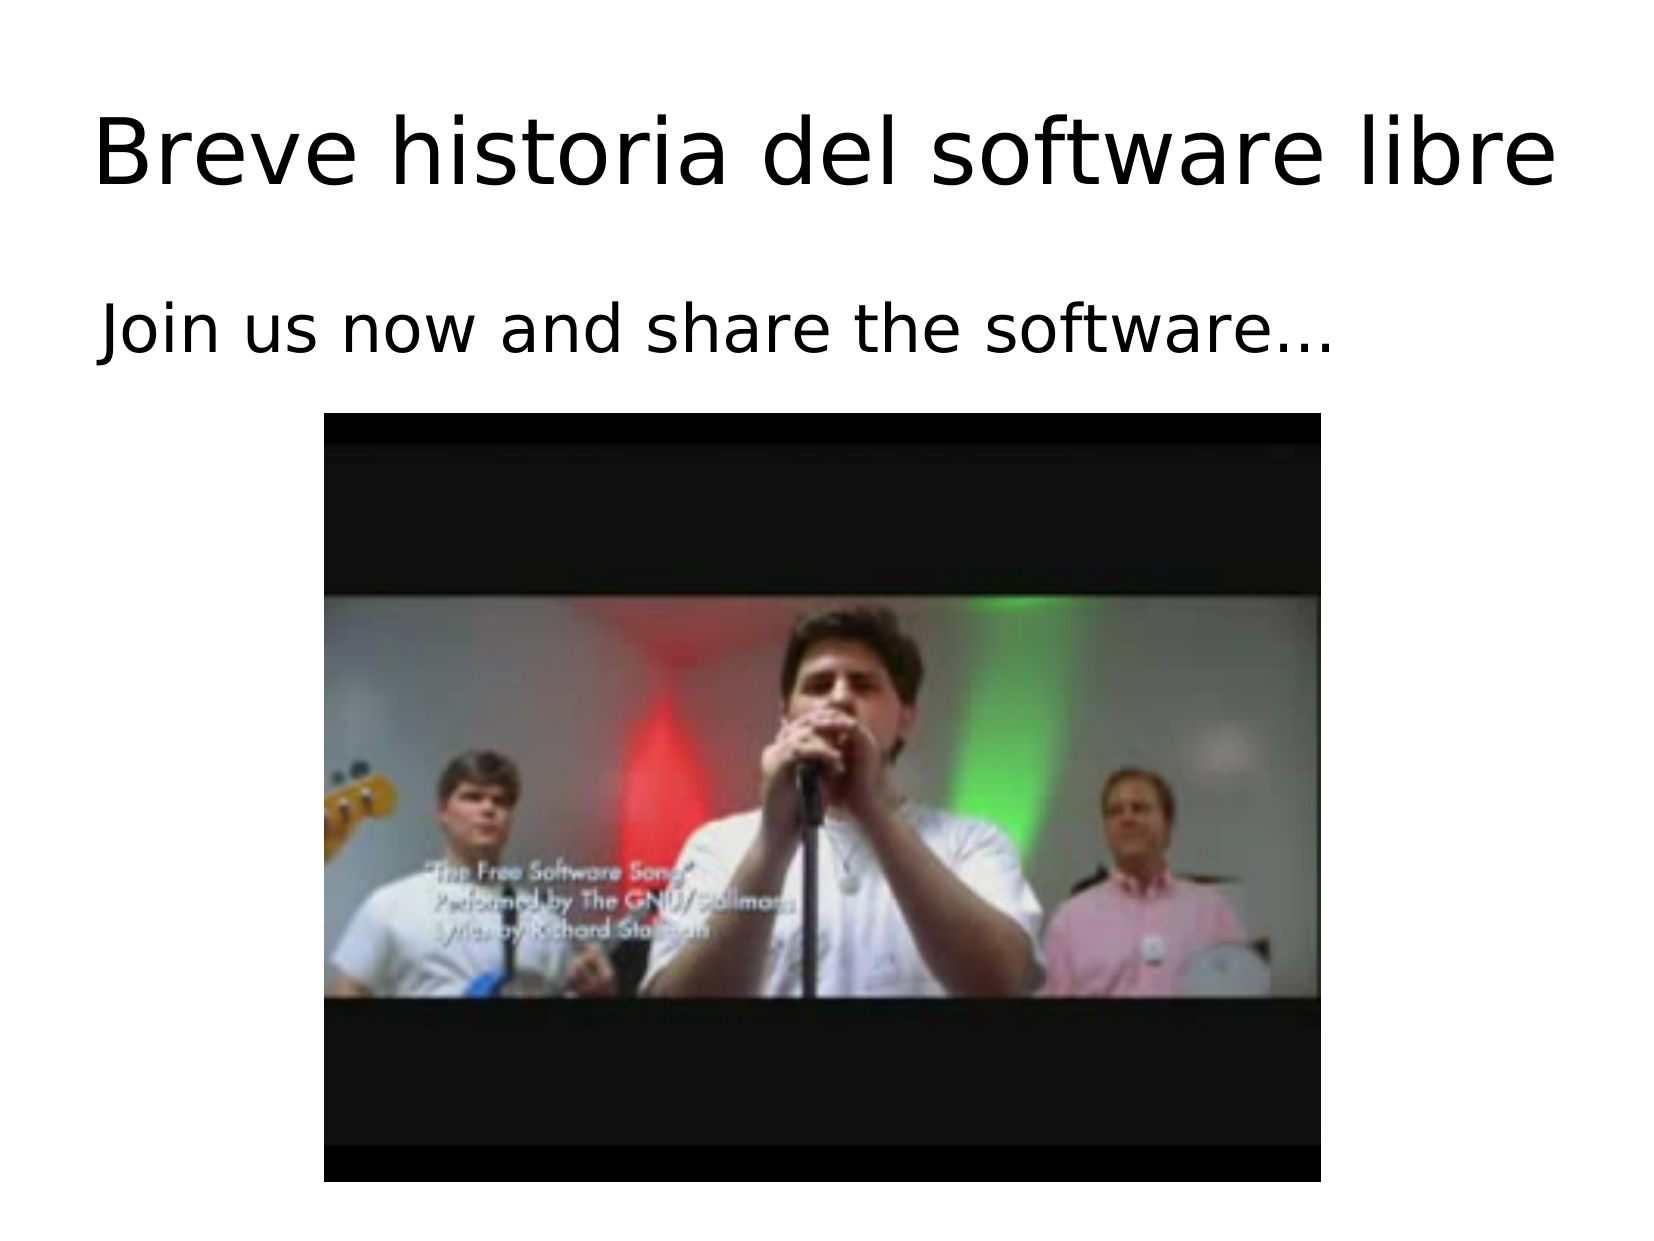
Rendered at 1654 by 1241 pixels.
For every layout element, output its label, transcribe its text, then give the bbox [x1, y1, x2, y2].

list Join us now and share the software... [82, 290, 1565, 1094]
title Breve historia del software libre [82, 56, 1571, 250]
picture [324, 413, 1321, 1182]
